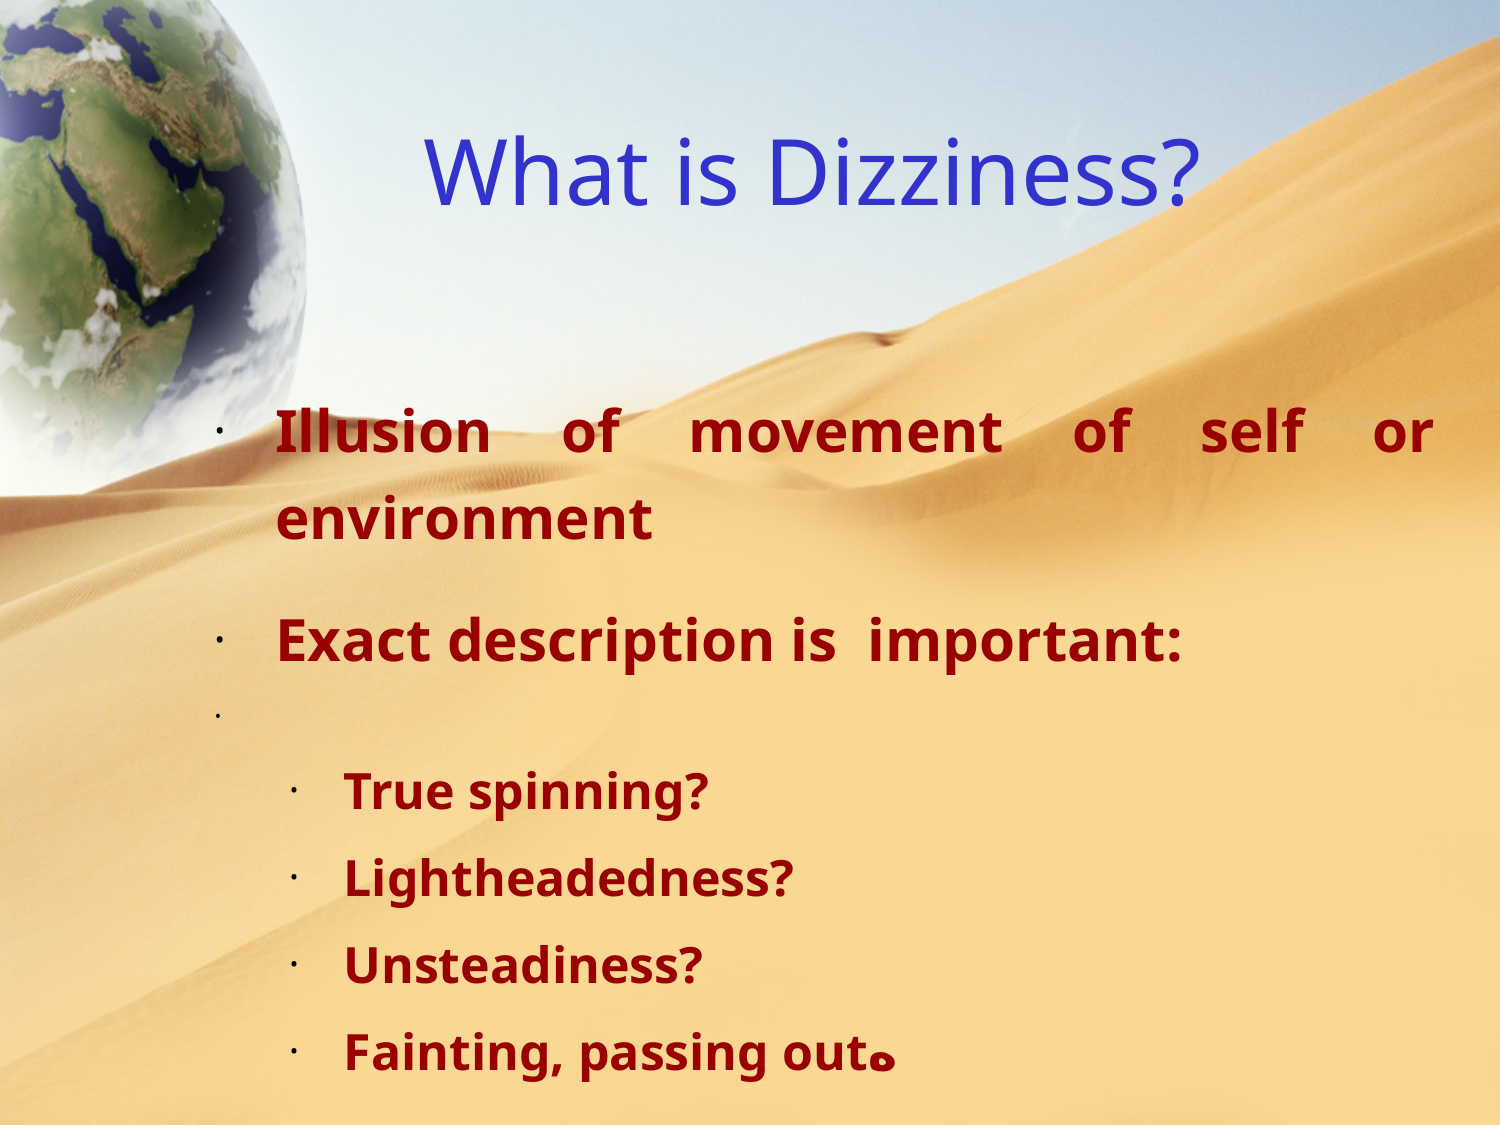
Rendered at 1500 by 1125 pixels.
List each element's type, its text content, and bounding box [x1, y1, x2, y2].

text_box Illusion of movement of self or environment Exact description is important: True spinning? Lightheadedness? Unsteadiness? Fainting, passing outه [200, 375, 1451, 1051]
picture [0, 0, 1500, 1125]
text_box What is Dizziness? [174, 99, 1450, 288]
